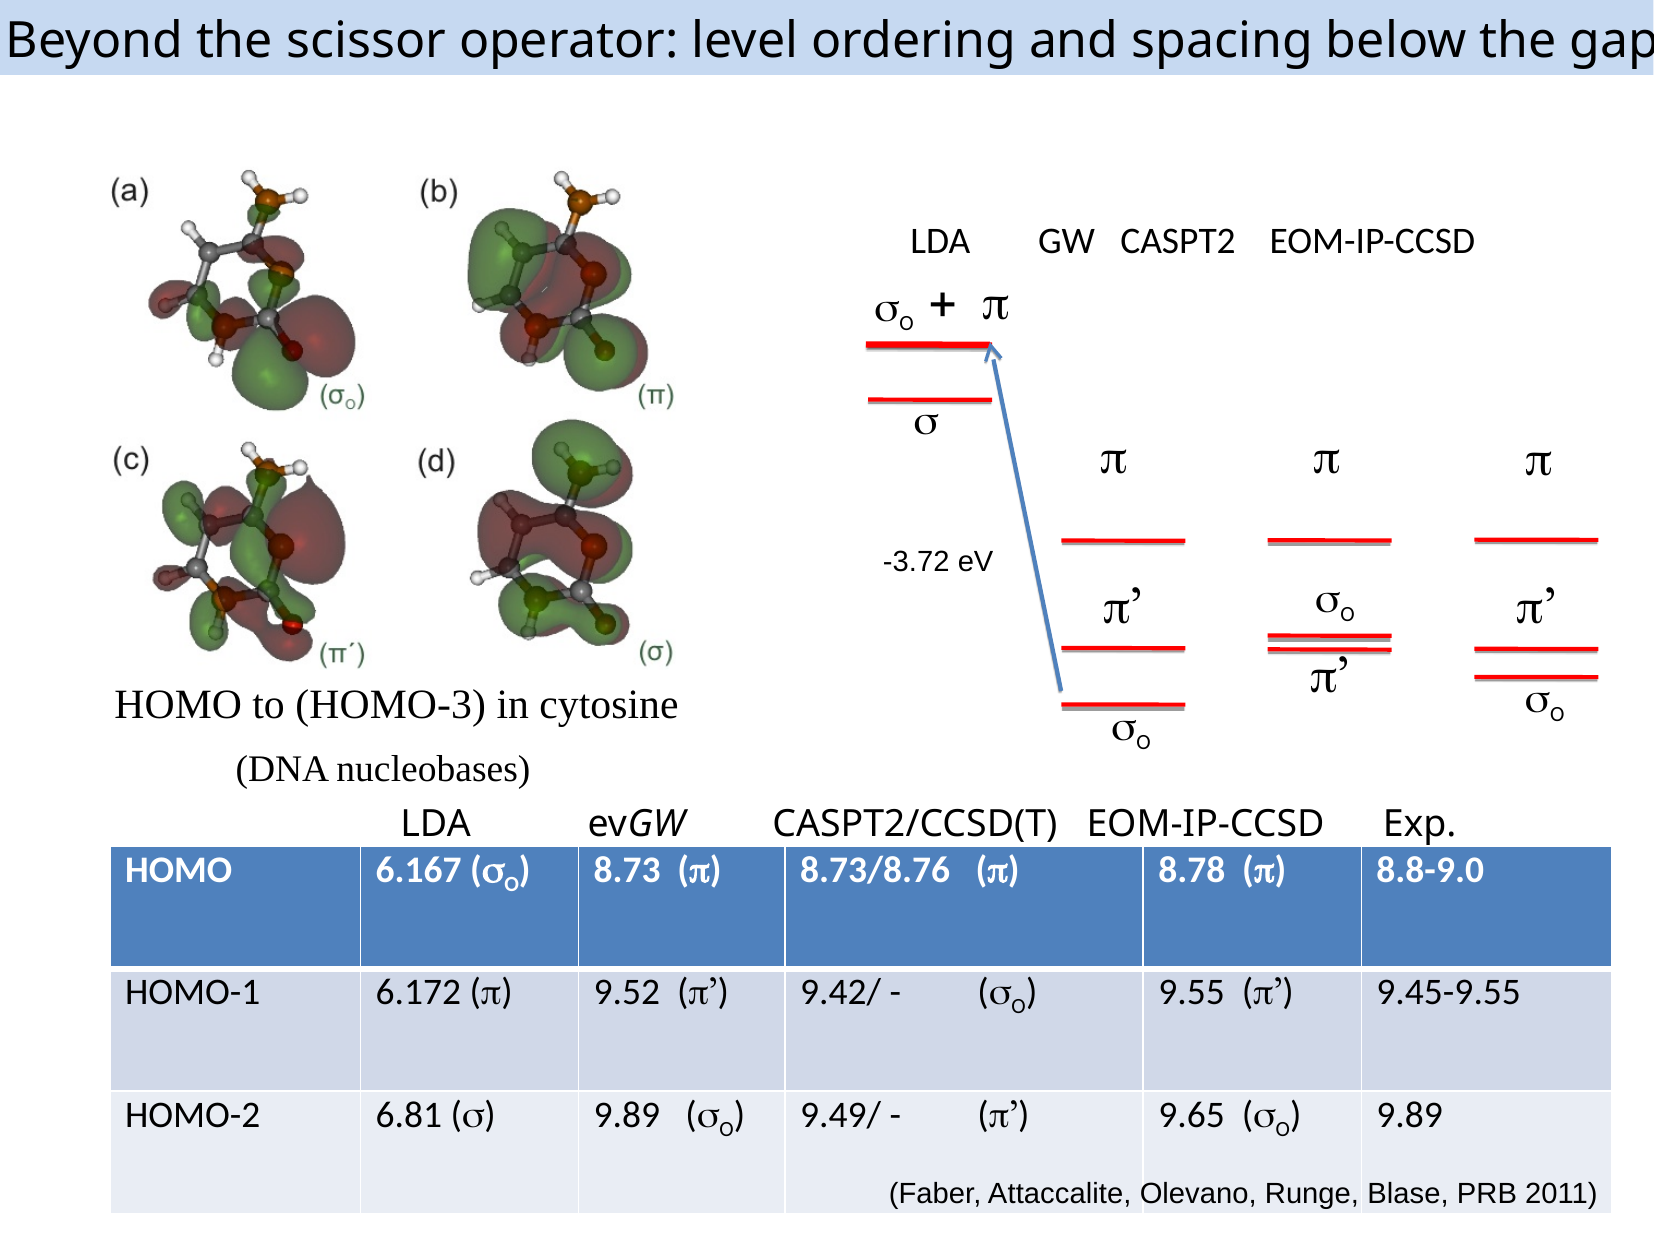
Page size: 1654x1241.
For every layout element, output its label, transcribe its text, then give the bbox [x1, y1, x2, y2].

table_cell 9.55 (p’) [1144, 972, 1361, 1090]
table_cell HOMO-1 [111, 972, 360, 1090]
table_header 8.73/8.76 (p) [786, 852, 1142, 966]
text_box p’ [1295, 635, 1392, 711]
text_box LDA evGW CASPT2/CCSD(T) EOM-IP-CCSD Exp. [366, 791, 1619, 852]
text_box Beyond the scissor operator: level ordering and spacing below the gap [0, 0, 1654, 75]
text_box p’ [1088, 566, 1185, 642]
text_box sO [880, 303, 888, 320]
text_box sO [1509, 663, 1580, 734]
text_box + p [888, 261, 1025, 337]
text_box HOMO to (HOMO-3) in cytosine [99, 669, 694, 735]
text_box sO [1300, 563, 1370, 634]
table_cell 9.65 (sO) [1144, 1092, 1361, 1167]
picture [110, 158, 676, 669]
table_cell 6.81 (s) [361, 1092, 578, 1213]
text_box p’ [1502, 566, 1599, 642]
table_cell 6.172 (p) [361, 972, 578, 1090]
text_box p [1298, 416, 1356, 492]
table_header 8.73 (p) [579, 852, 784, 966]
text_box -3.72 eV [868, 535, 1009, 586]
table_cell 9.49/ - (p’) [786, 1092, 1142, 1213]
table_header 8.8-9.0 [1362, 852, 1611, 966]
text_box (Faber, Attaccalite, Olevano, Runge, Blase, PRB 2011) [874, 1167, 1614, 1218]
table_cell 9.89 (sO) [579, 1092, 784, 1213]
table_cell HOMO-2 [111, 1092, 360, 1213]
text_box LDA GW CASPT2 EOM-IP-CCSD [895, 208, 1654, 269]
text_box p [1086, 416, 1156, 492]
text_box (DNA nucleobases) [220, 736, 546, 797]
text_box sO [859, 272, 929, 343]
table_cell 9.42/ - (sO) [786, 972, 1142, 1090]
table_header 6.167 (sO) [361, 847, 578, 966]
table_header HOMO [111, 847, 360, 966]
text_box s [898, 385, 954, 451]
text_box p [1510, 418, 1568, 493]
table_header 8.78 (p) [1144, 852, 1361, 966]
table_cell 9.89 [1362, 1092, 1611, 1167]
text_box sO [1096, 690, 1166, 762]
table_cell 9.52 (p’) [579, 972, 784, 1090]
table_cell 9.45-9.55 [1362, 972, 1611, 1090]
